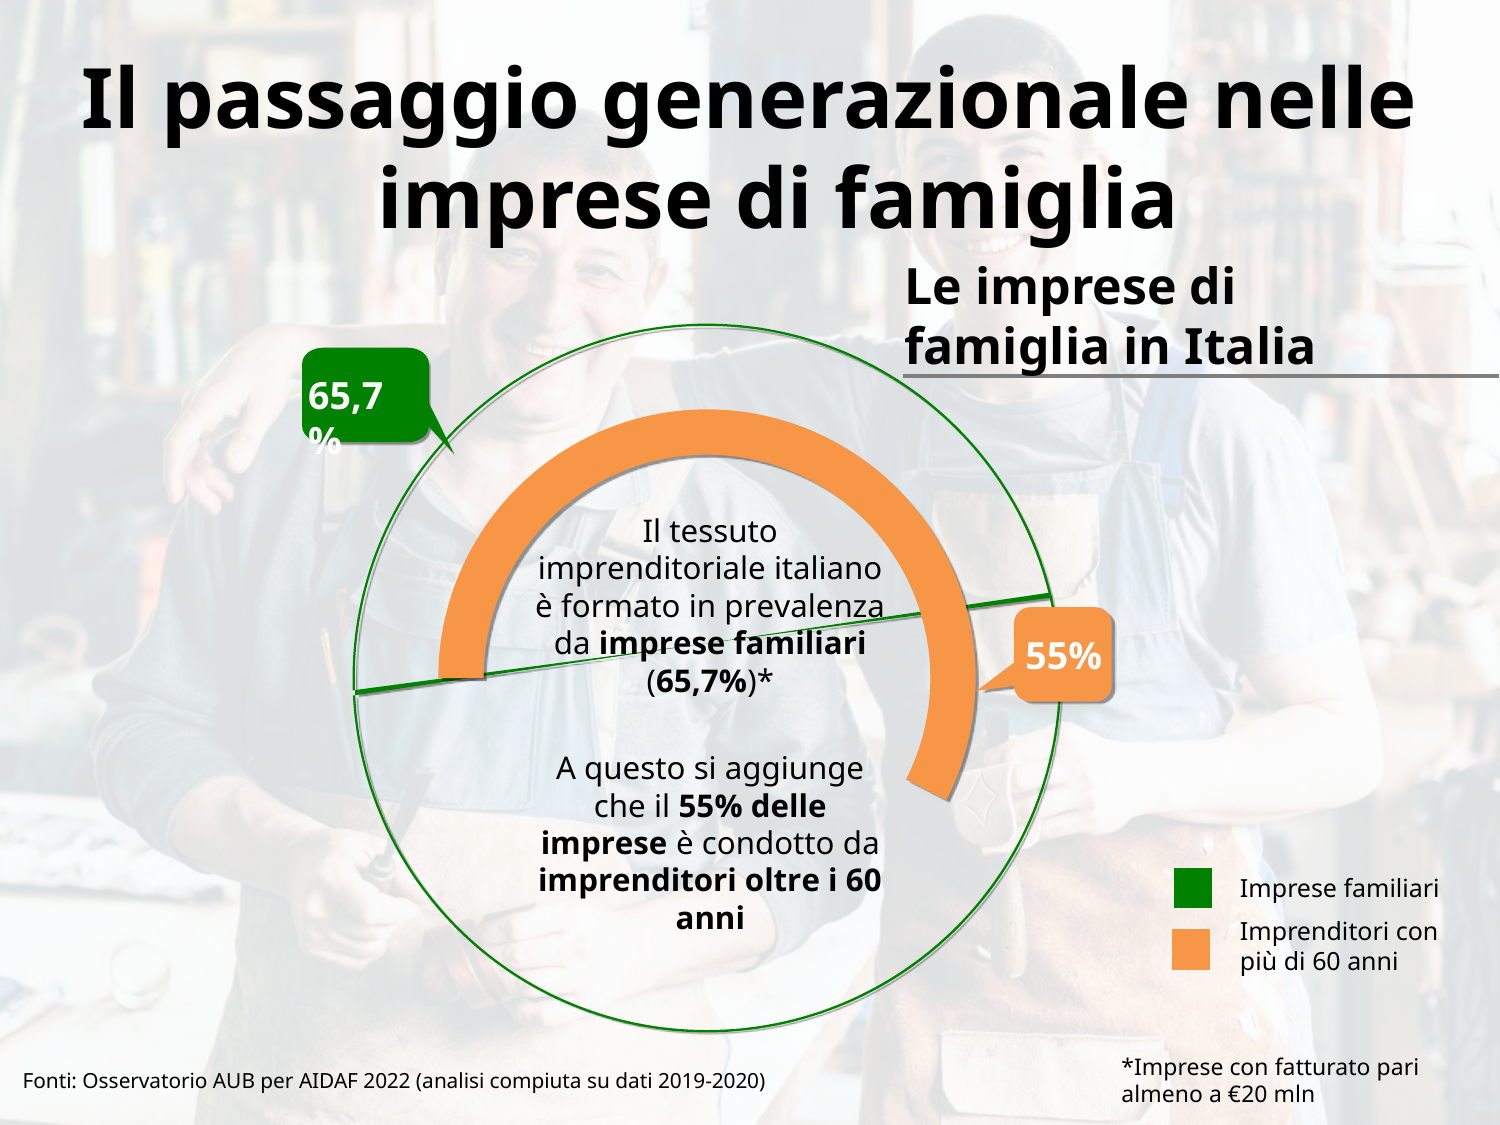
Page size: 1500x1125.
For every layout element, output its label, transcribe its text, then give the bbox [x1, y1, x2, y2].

text_box Imprenditori con più di 60 anni [1225, 908, 1468, 984]
text_box Il tessuto imprenditoriale italiano è formato in prevalenza da imprese familiari (65,7%)* A questo si aggiunge che il 55% delle imprese è condotto da imprenditori oltre i 60 anni [518, 504, 903, 943]
text_box 55% [1010, 624, 1120, 685]
text_box Il passaggio generazionale nelle imprese di famiglia [15, 38, 1485, 255]
text_box Fonti: Osservatorio AUB per AIDAF 2022 (analisi compiuta su dati 2019-2020) [7, 1060, 821, 1101]
text_box *Imprese con fatturato pari almeno a €20 mln [1106, 1044, 1468, 1116]
text_box Imprese familiari [1225, 865, 1468, 908]
text_box 65,7% [293, 364, 431, 425]
text_box Le imprese di famiglia in Italia [889, 247, 1413, 384]
text_box [0, 0, 1500, 1125]
